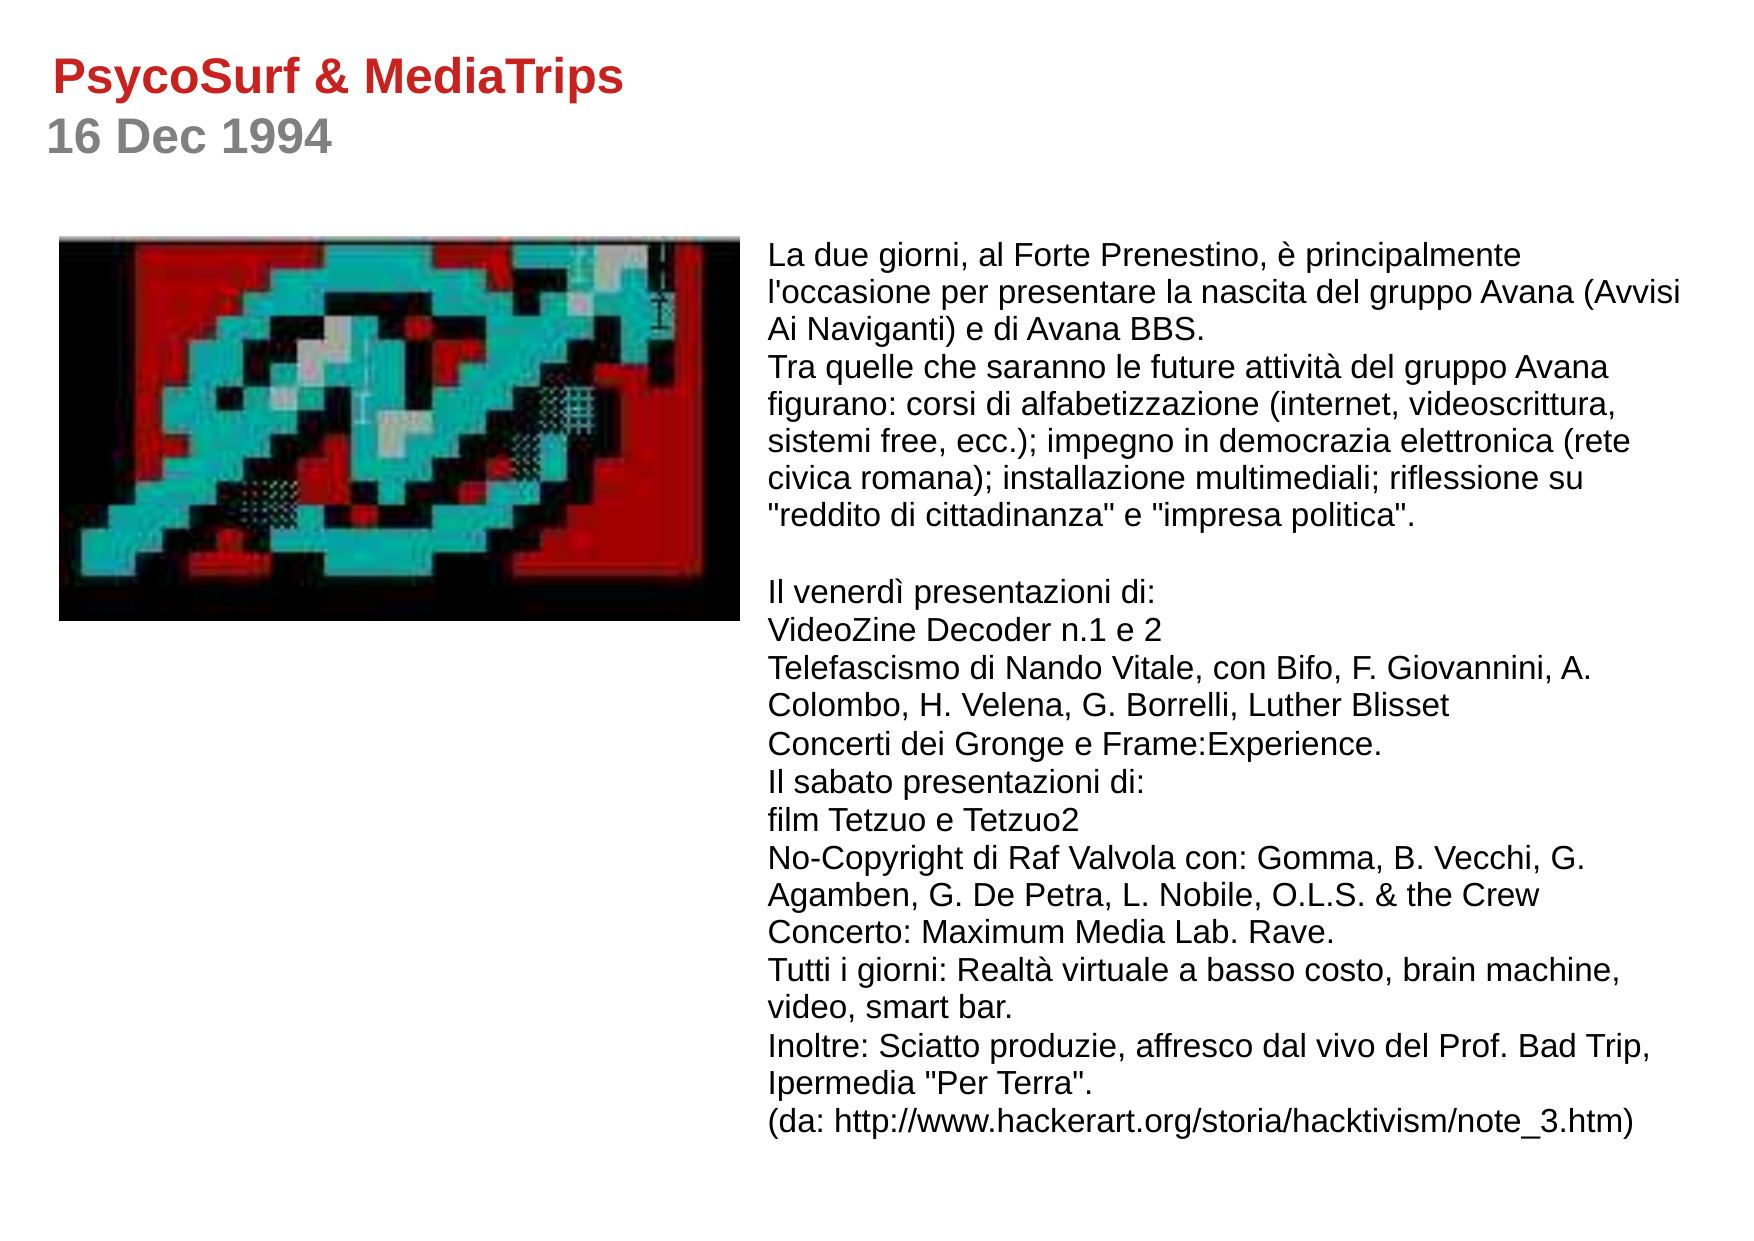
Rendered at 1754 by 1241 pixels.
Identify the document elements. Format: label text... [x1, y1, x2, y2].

picture [59, 236, 740, 621]
text_box 16 Dec 1994 [31, 101, 768, 178]
subtitle La due giorni, al Forte Prenestino, è principalmente l'occasione per presentare la nascita del gruppo Avana (Avvisi Ai Naviganti) e di Avana BBS. Tra quelle che saranno le future attività del gruppo Avana figurano: corsi di alfabetizzazione (internet, videoscrittura, sistemi free, ecc.); impegno in democrazia elettronica (rete civica romana); installazione multimediali; riflessione su "reddito di cittadinanza" e "impresa politica". Il venerdì presentazioni di: VideoZine Decoder n.1 e 2 Telefascismo di Nando Vitale, con Bifo, F. Giovannini, A. Colombo, H. Velena, G. Borrelli, Luther Blisset Concerti dei Gronge e Frame:Experience. Il sabato presentazioni di: film Tetzuo e Tetzuo2 No-Copyright di Raf Valvola con: Gomma, B. Vecchi, G. Agamben, G. De Petra, L. Nobile, O.L.S. & the Crew Concerto: Maximum Media Lab. Rave. Tutti i giorni: Realtà virtuale a basso costo, brain machine, video, smart bar. Inoltre: Sciatto produzie, affresco dal vivo del Prof. Bad Trip, Ipermedia "Per Terra". (da: http://www.hackerart.org/storia/hacktivism/note_3.htm) [767, 236, 1692, 1182]
title PsycoSurf & MediaTrips [52, 39, 1713, 114]
